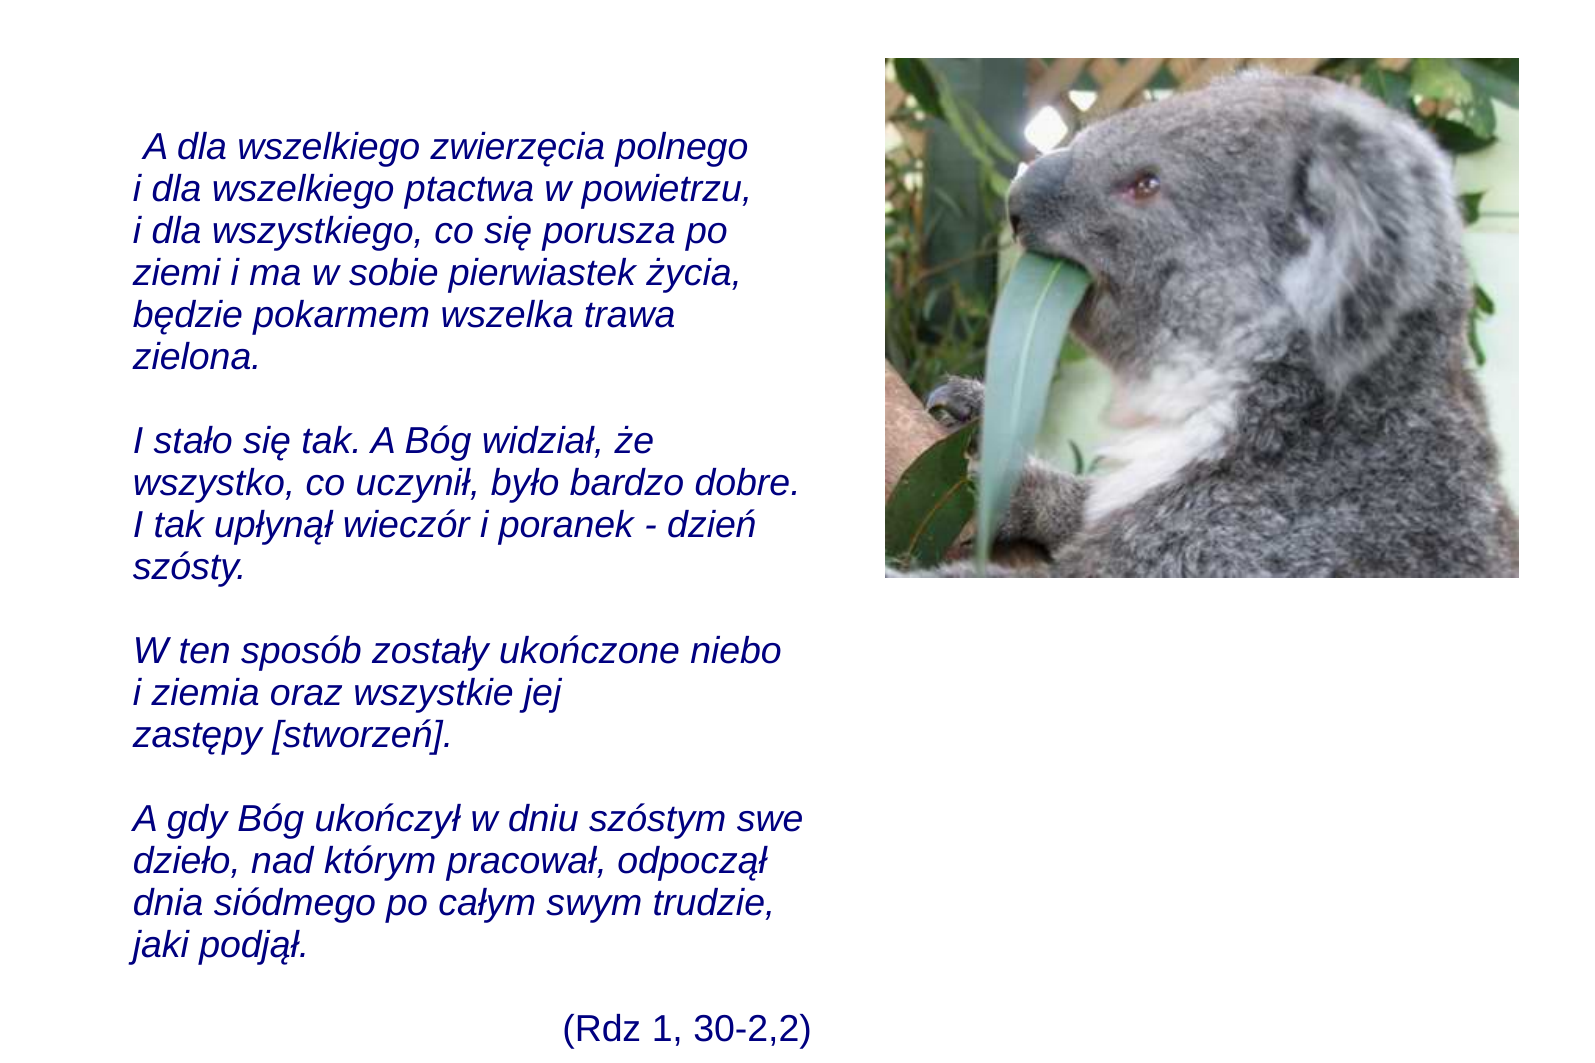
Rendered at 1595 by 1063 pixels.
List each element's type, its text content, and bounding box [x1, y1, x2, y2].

text_box A dla wszelkiego zwierzęcia polnego i dla wszelkiego ptactwa w powietrzu, i dla wszystkiego, co się porusza po ziemi i ma w sobie pierwiastek życia, będzie pokarmem wszelka trawa zielona. I stało się tak. A Bóg widział, że wszystko, co uczynił, było bardzo dobre. I tak upłynął wieczór i poranek - dzień szósty. W ten sposób zostały ukończone niebo i ziemia oraz wszystkie jej zastępy [stworzeń]. A gdy Bóg ukończył w dniu szóstym swe dzieło, nad którym pracował, odpoczął dnia siódmego po całym swym trudzie, jaki podjął. (Rdz 1, 30-2,2) [118, 118, 827, 1011]
picture [885, 58, 1519, 578]
